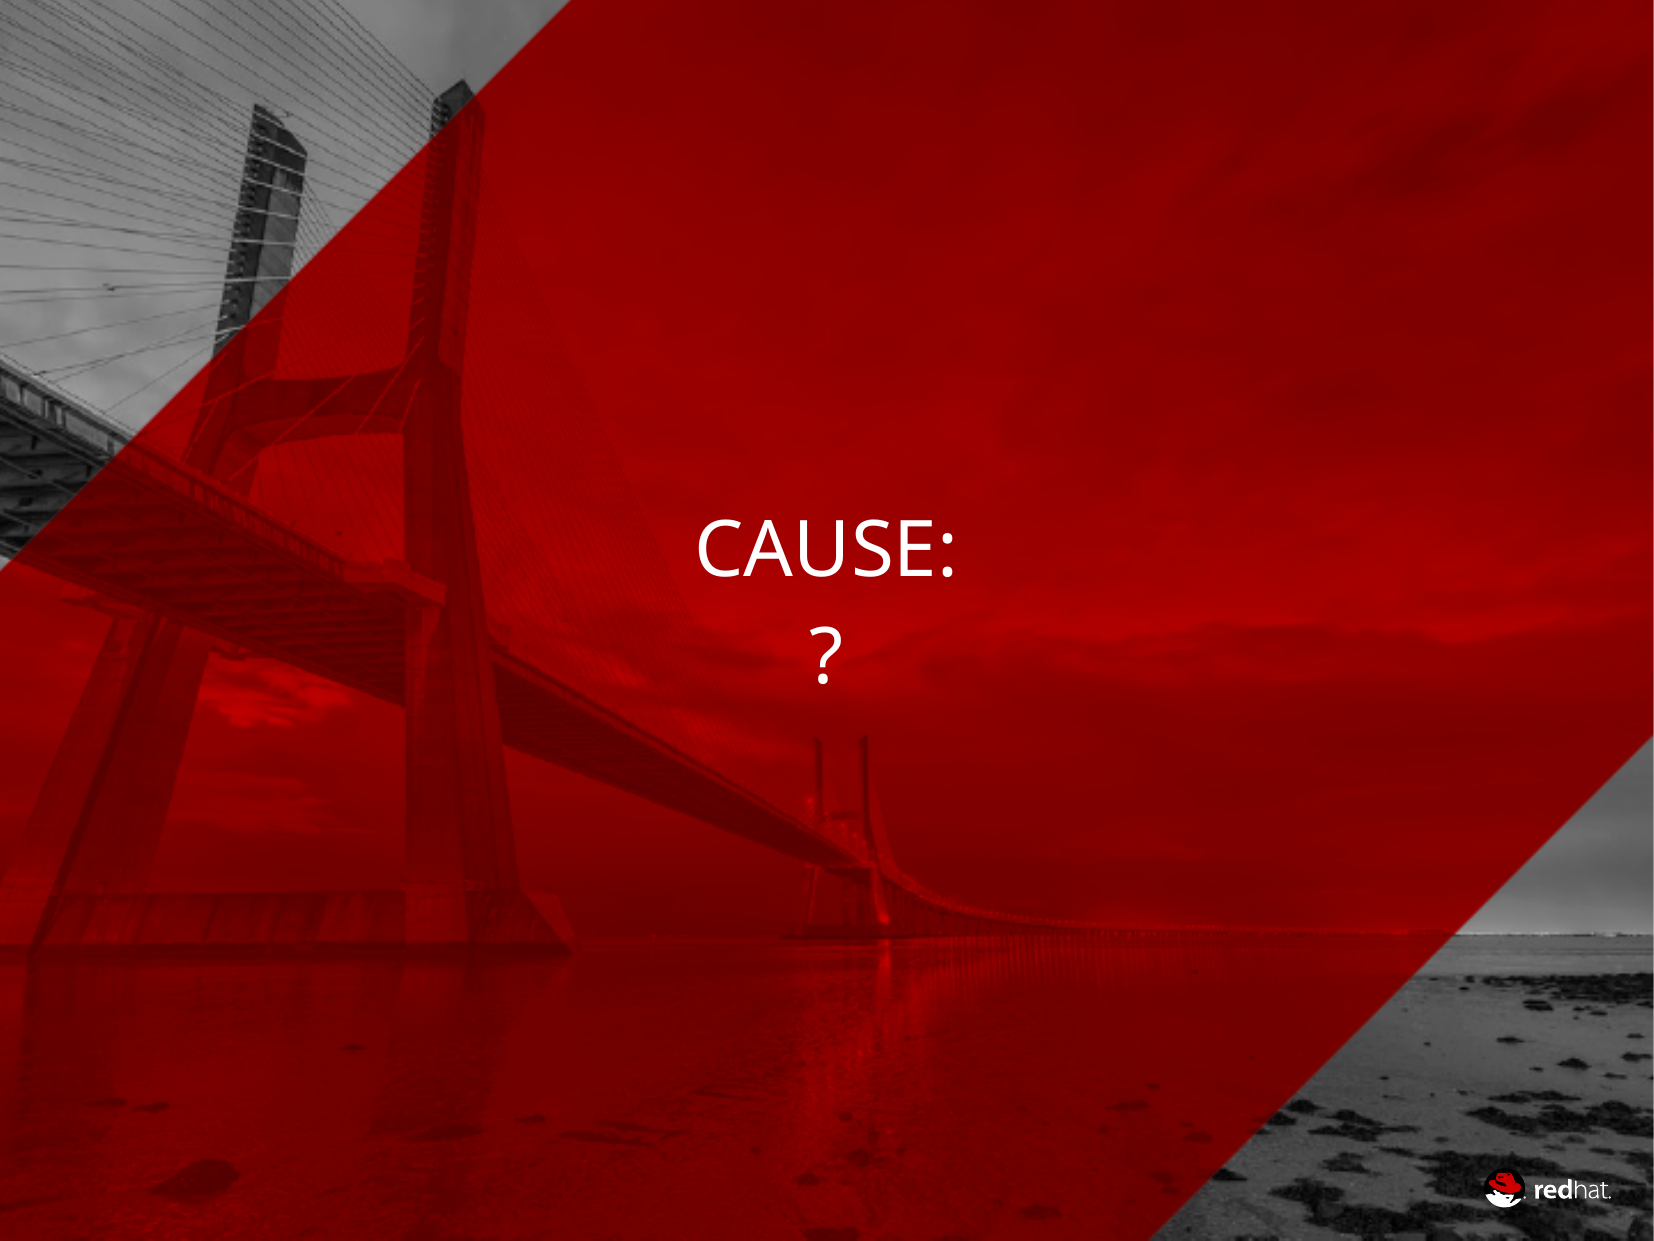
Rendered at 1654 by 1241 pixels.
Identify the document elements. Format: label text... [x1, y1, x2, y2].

title CAUSE: ? [124, 496, 1530, 703]
picture [0, 0, 1654, 1241]
